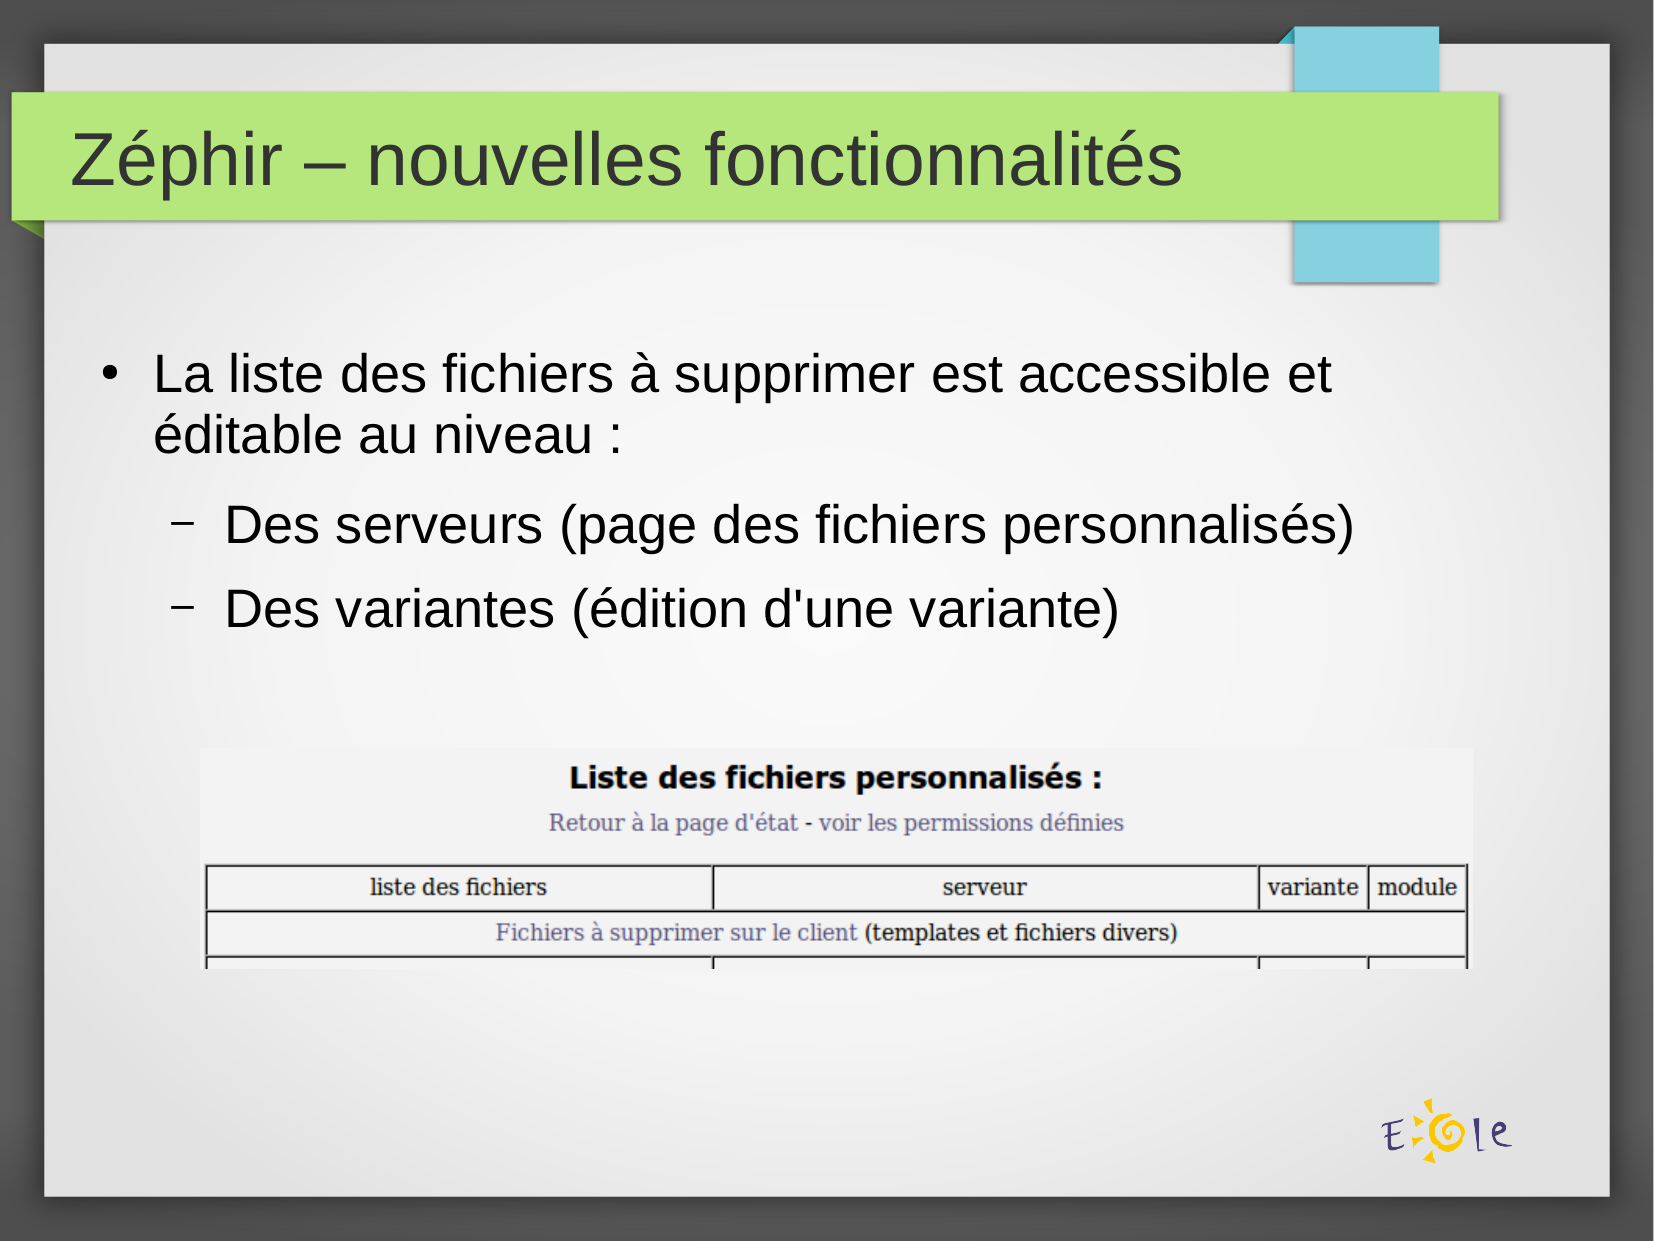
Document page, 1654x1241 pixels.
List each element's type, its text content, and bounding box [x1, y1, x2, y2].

title Zéphir – nouvelles fonctionnalités [70, 106, 1229, 213]
picture [0, 0, 1654, 1241]
list La liste des fichiers à supprimer est accessible et éditable au niveau : Des serveurs (page des fichiers personnalisés) Des variantes (édition d'une variante) [82, 343, 1538, 1063]
